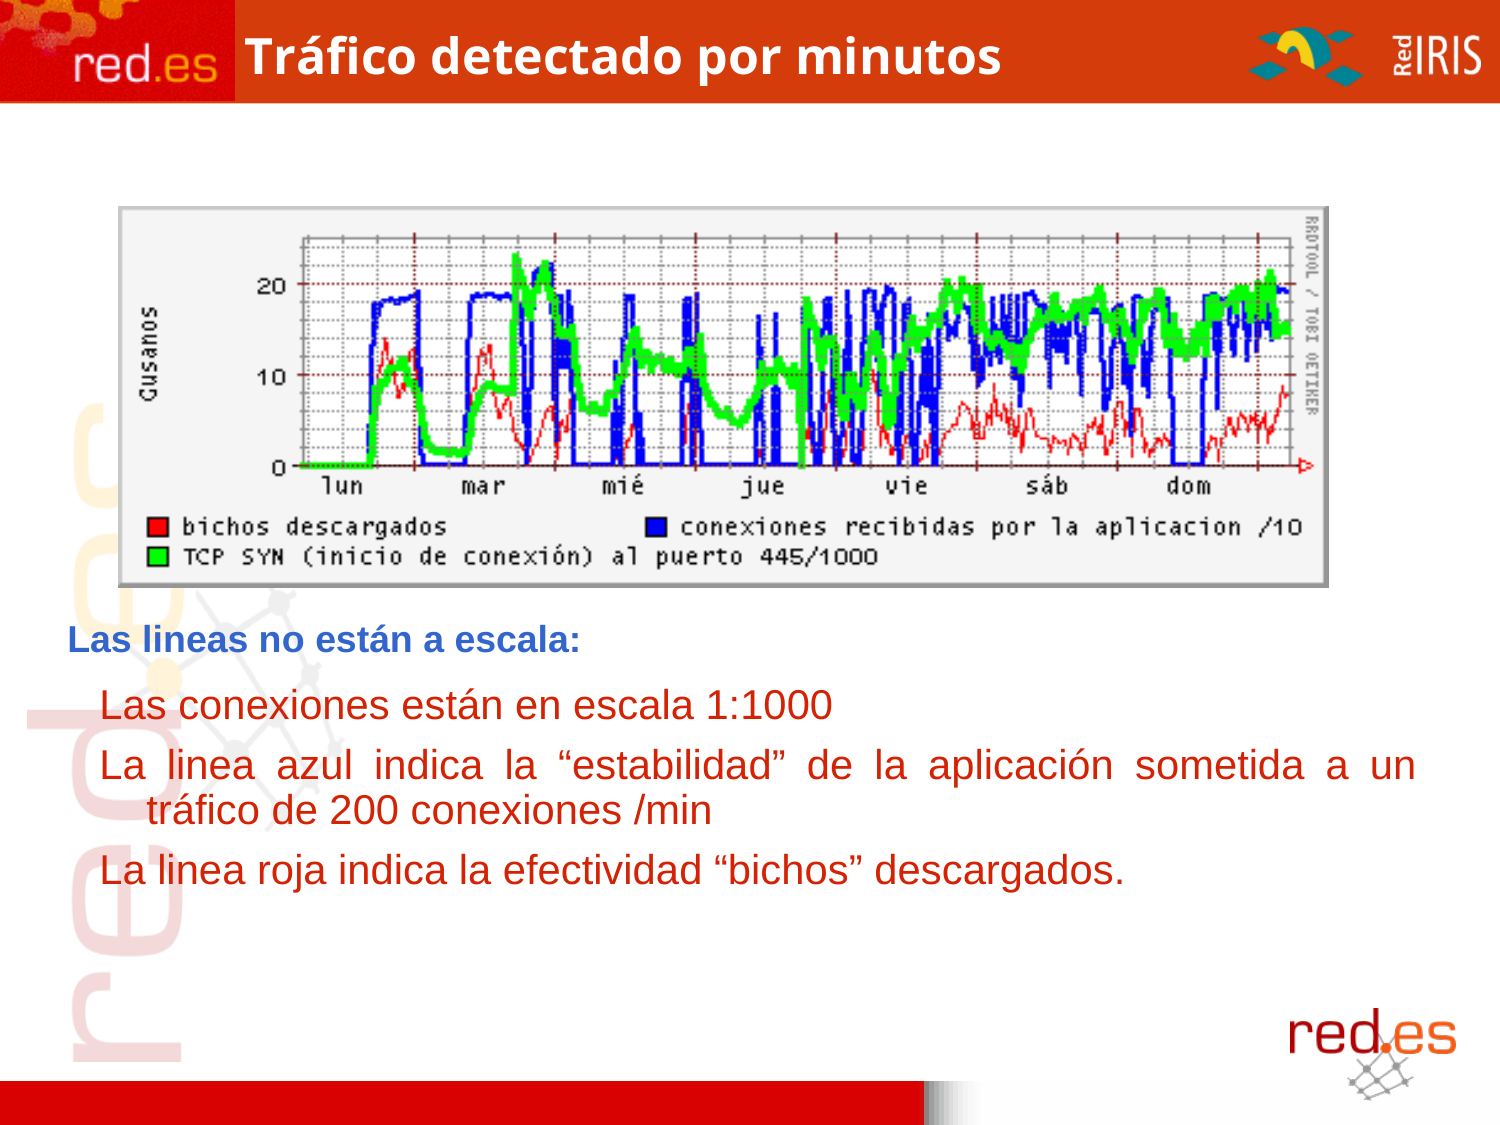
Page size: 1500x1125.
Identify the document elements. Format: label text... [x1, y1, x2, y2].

picture [27, 206, 1329, 1062]
picture [1412, 27, 1481, 87]
picture [0, 1008, 1500, 1125]
list Las lineas no están a escala: Las conexiones están en escala 1:1000 La linea azul indica la “estabilidad” de la aplicación sometida a un tráfico de 200 conexiones /min La linea roja indica la efectividad “bichos” descargados. [67, 620, 1418, 1004]
picture [0, 0, 235, 101]
title Tráfico detectado por minutos [244, 0, 1412, 121]
